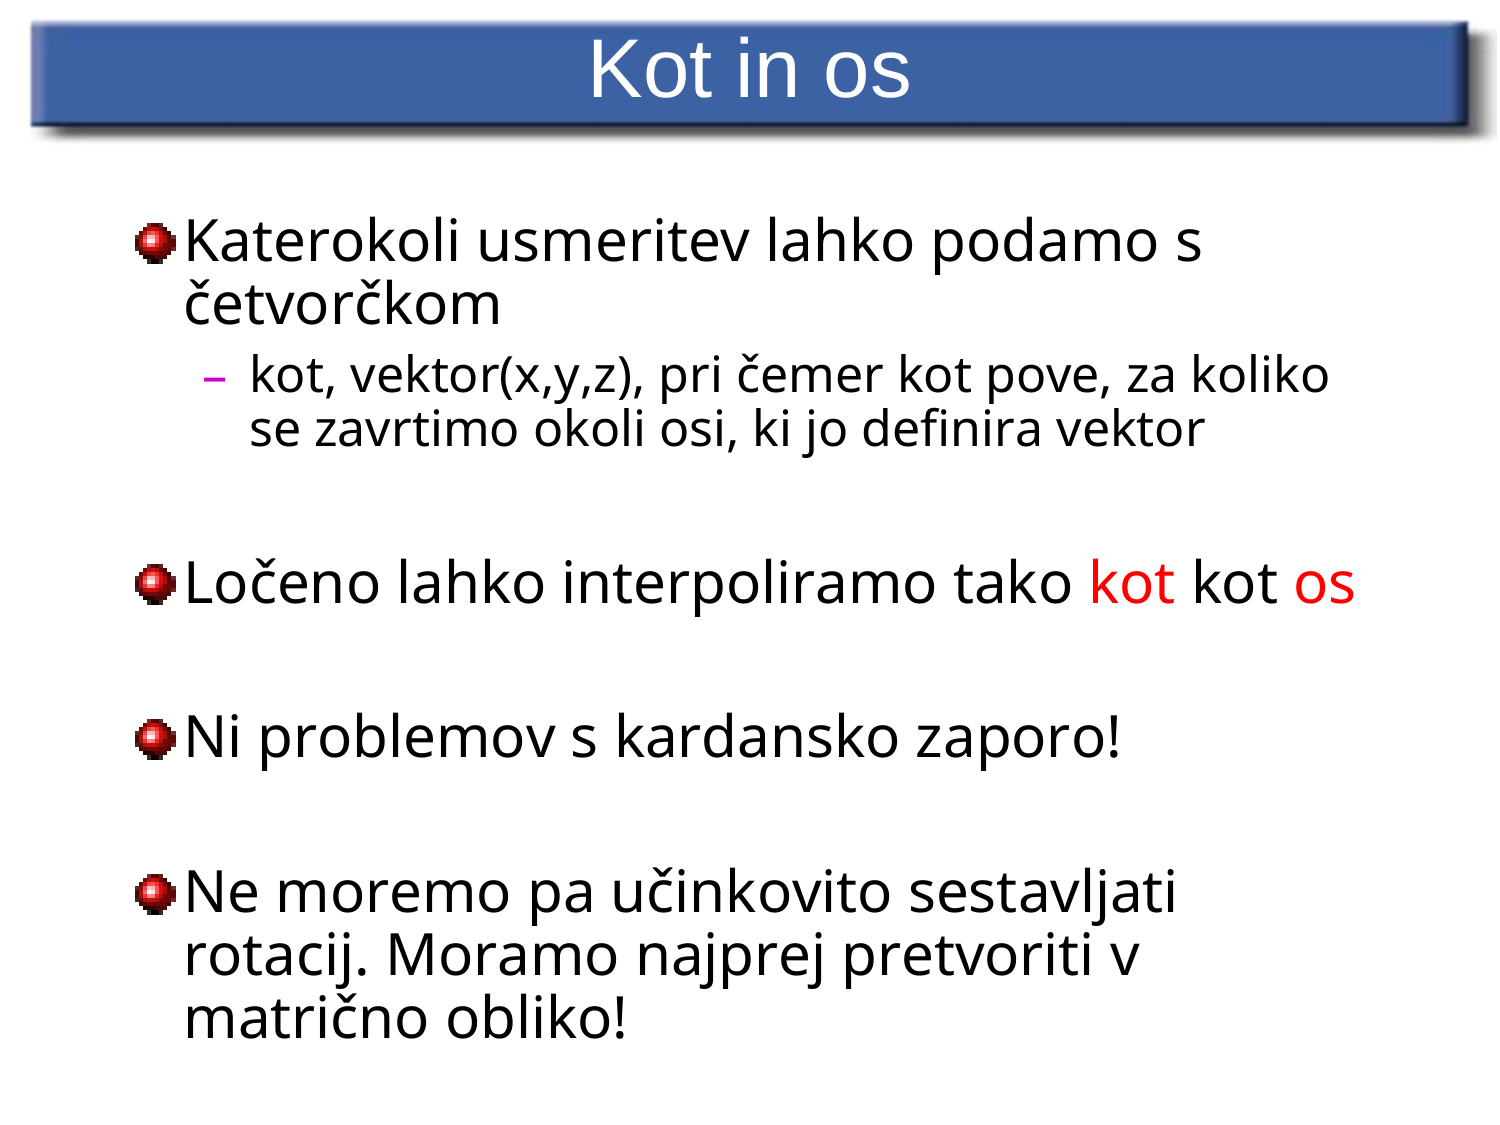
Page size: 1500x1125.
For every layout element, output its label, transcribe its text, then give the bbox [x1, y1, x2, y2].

title Kot in os [112, 0, 1388, 122]
picture [29, 18, 1497, 146]
list Katerokoli usmeritev lahko podamo s četvorčkom kot, vektor(x,y,z), pri čemer kot pove, za koliko se zavrtimo okoli osi, ki jo definira vektor Ločeno lahko interpoliramo tako kot kot os Ni problemov s kardansko zaporo! Ne moremo pa učinkovito sestavljati rotacij. Moramo najprej pretvoriti v matrično obliko! [112, 203, 1388, 1006]
